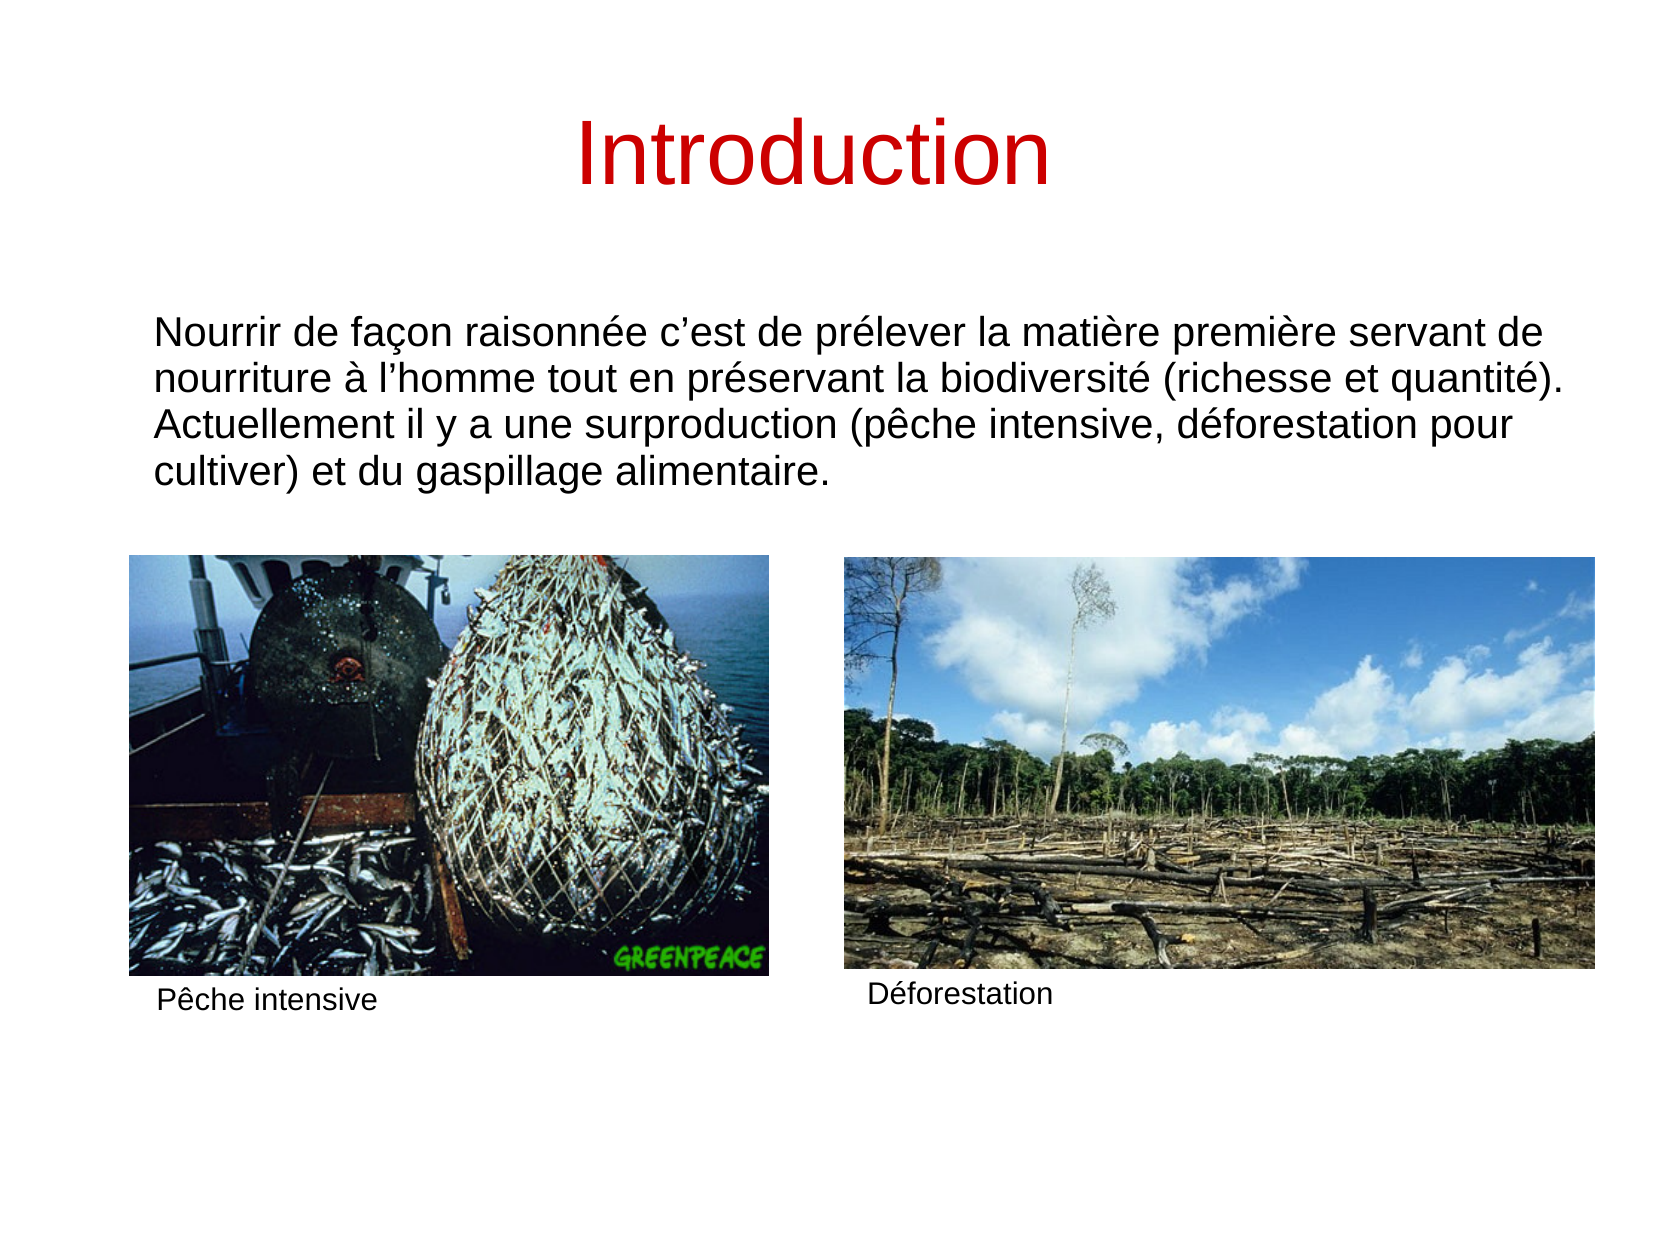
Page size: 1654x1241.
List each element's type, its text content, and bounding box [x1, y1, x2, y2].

picture [844, 557, 1595, 969]
text_box Déforestation [852, 969, 1573, 1019]
text_box Pêche intensive [141, 968, 804, 1026]
picture [129, 555, 769, 976]
title Introduction [82, 49, 1571, 257]
list Nourrir de façon raisonnée c’est de prélever la matière première servant de nourriture à l’homme tout en préservant la biodiversité (richesse et quantité). Actuellement il y a une surproduction (pêche intensive, déforestation pour cultiver) et du gaspillage alimentaire. [82, 308, 1571, 1028]
